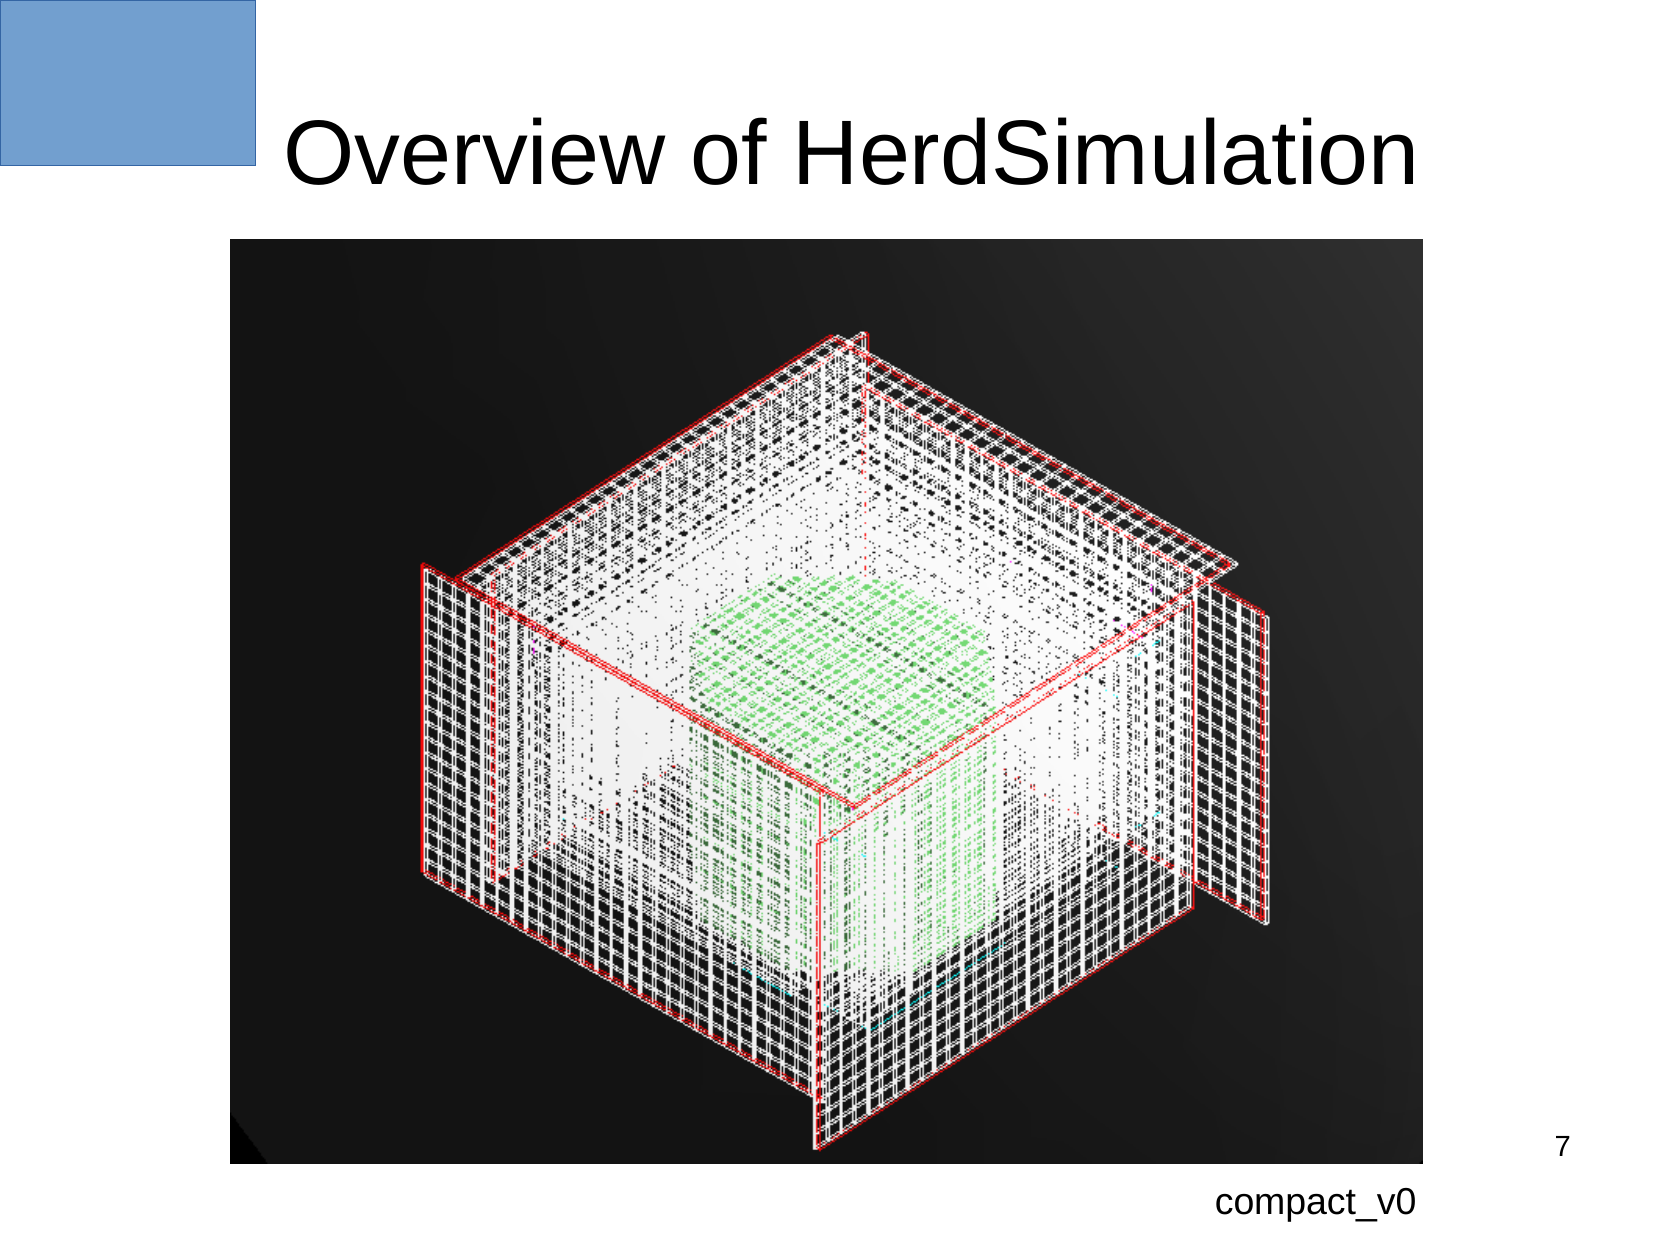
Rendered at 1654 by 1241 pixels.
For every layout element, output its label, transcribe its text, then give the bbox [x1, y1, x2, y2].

title Overview of HerdSimulation [82, 49, 1571, 257]
text_box compact_v0 [1200, 1173, 1441, 1241]
picture [230, 239, 1423, 1164]
text_box [0, 0, 256, 166]
